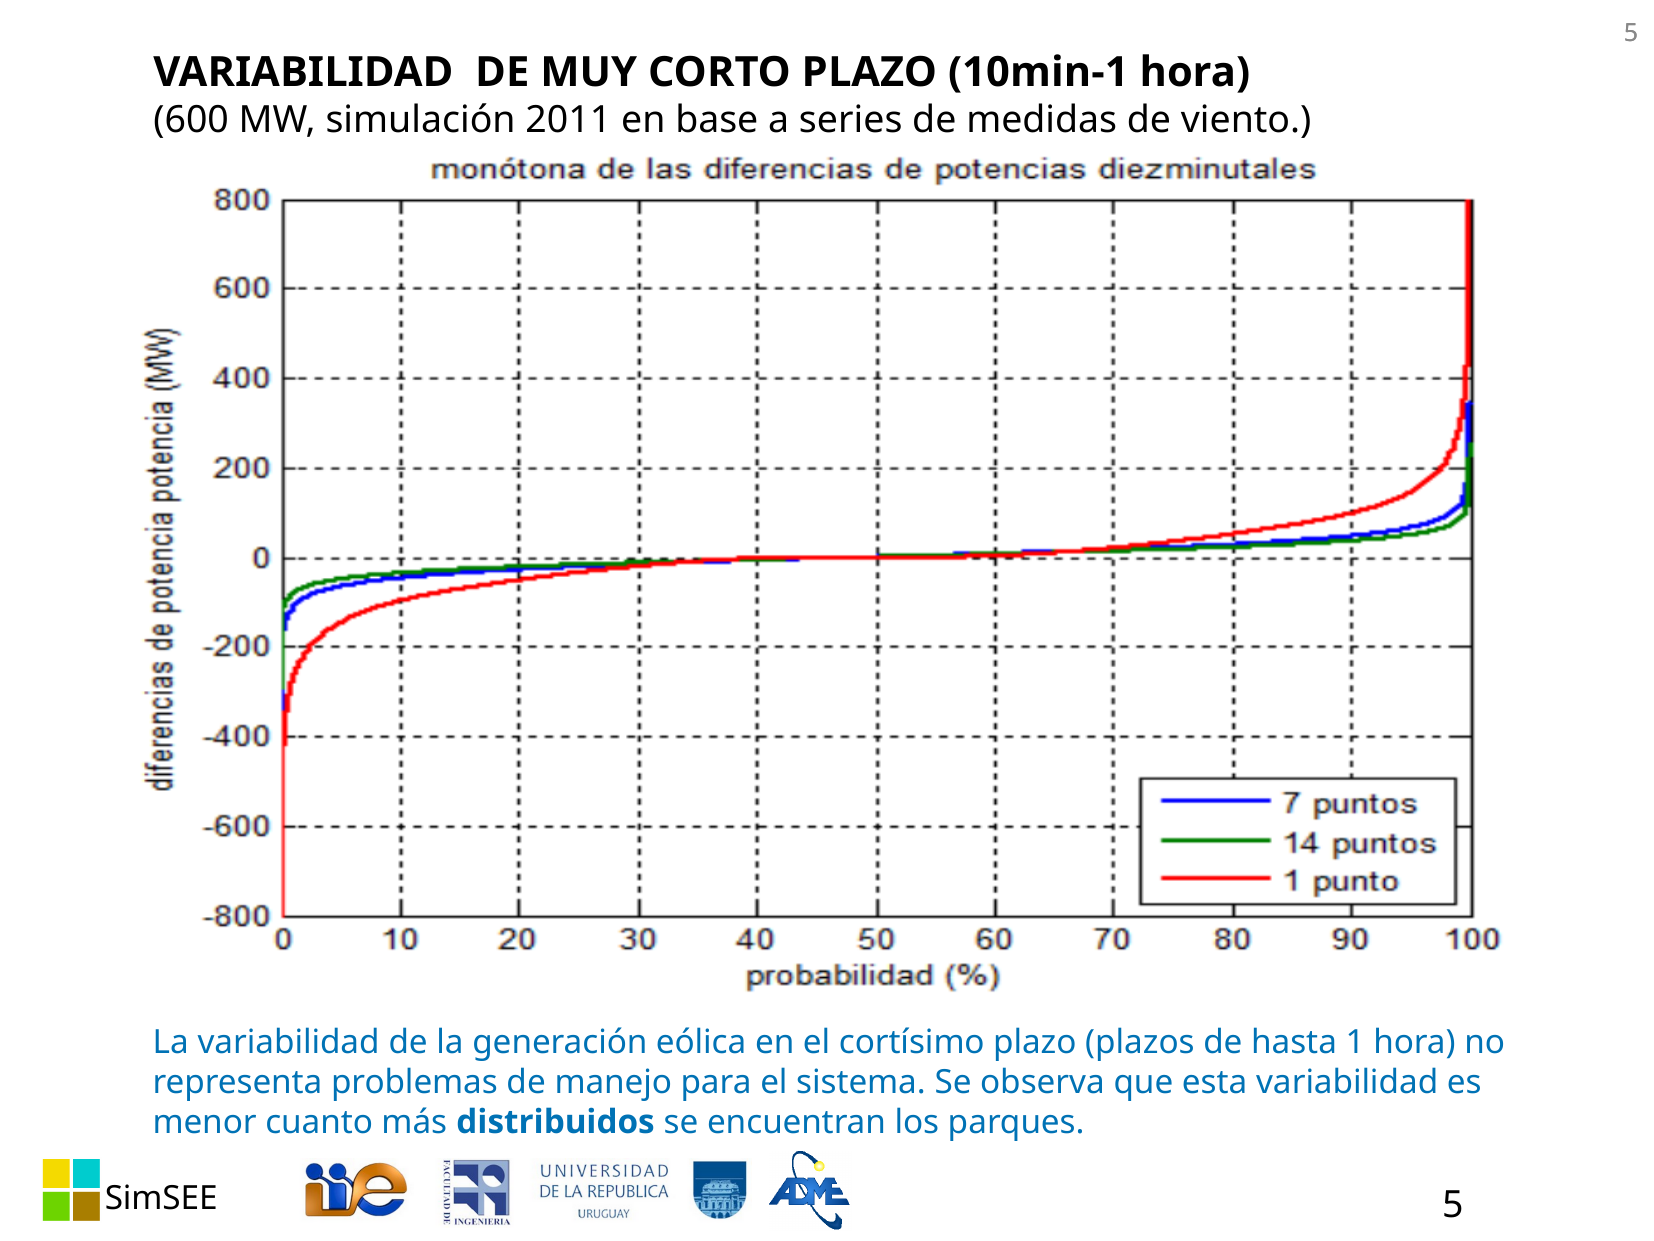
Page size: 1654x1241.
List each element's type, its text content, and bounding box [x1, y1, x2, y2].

title La variabilidad de la generación eólica en el cortísimo plazo (plazos de hasta 1 hora) no representa problemas de manejo para el sistema. Se observa que esta variabilidad es menor cuanto más distribuidos se encuentran los parques. [137, 1005, 1529, 1156]
picture [295, 1156, 752, 1230]
picture [769, 1156, 852, 1231]
picture [94, 149, 1561, 1005]
text_box VARIABILIDAD DE MUY CORTO PLAZO (10min-1 hora) (600 MW, simulación 2011 en base a series de medidas de viento.) [138, 30, 1531, 149]
picture [41, 1157, 102, 1223]
text_box <número> [1253, 0, 1653, 67]
